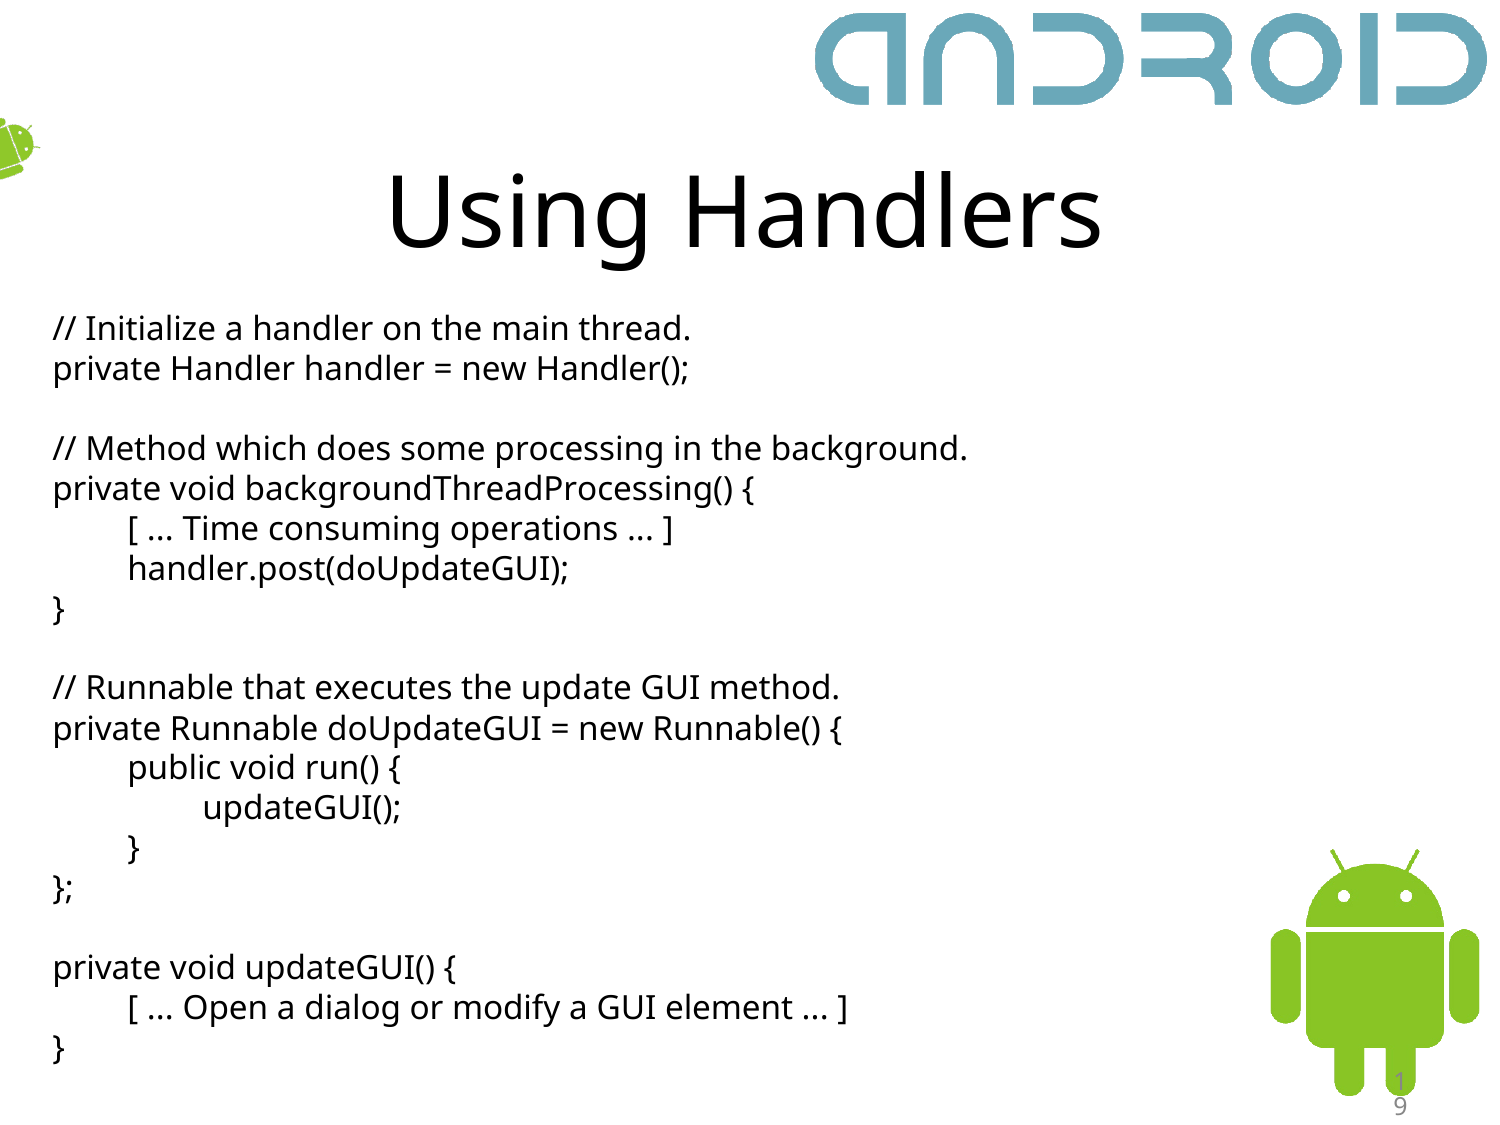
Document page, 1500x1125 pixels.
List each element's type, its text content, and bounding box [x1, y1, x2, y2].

text_box // Initialize a handler on the main thread. private Handler handler = new Handler(); // Method which does some processing in the background. private void backgroundThreadProcessing() { [ ... Time consuming operations ... ] handler.post(doUpdateGUI); } // Runnable that executes the update GUI method. private Runnable doUpdateGUI = new Runnable() { public void run() { updateGUI(); } }; private void updateGUI() { [ ... Open a dialog or modify a GUI element ... ] } [37, 299, 1463, 1114]
title Using Handlers [27, 112, 1463, 303]
picture [0, 103, 53, 198]
picture [1253, 837, 1500, 1125]
picture [808, 9, 1489, 106]
